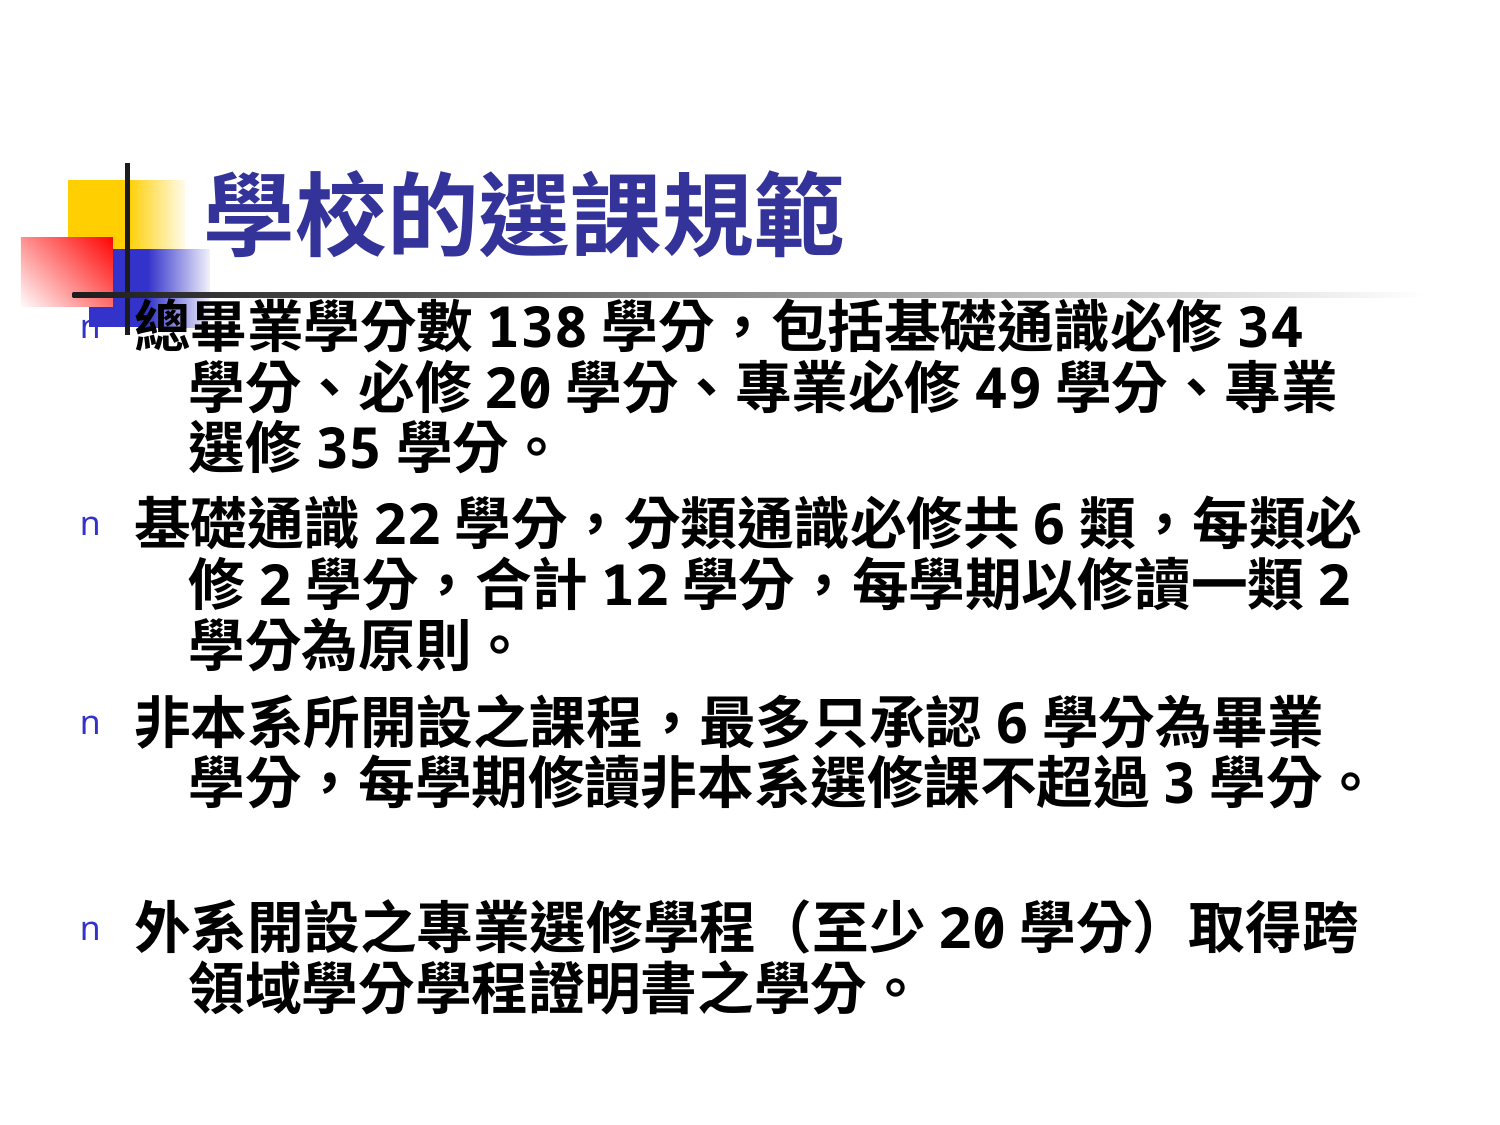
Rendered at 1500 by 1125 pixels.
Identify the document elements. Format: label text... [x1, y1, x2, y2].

title 學校的選課規範 [188, 35, 1468, 275]
list 總畢業學分數138學分，包括基礎通識必修34學分、必修20學分、專業必修49學分、專業選修35學分。 基礎通識22學分，分類通識必修共6類，每類必修2學分，合計12學分，每學期以修讀一類2學分為原則。 非本系所開設之課程，最多只承認6學分為畢業學分，每學期修讀非本系選修課不超過3學分。 外系開設之專業選修學程（至少20學分）取得跨領域學分學程證明書之學分。 [64, 290, 1388, 1035]
